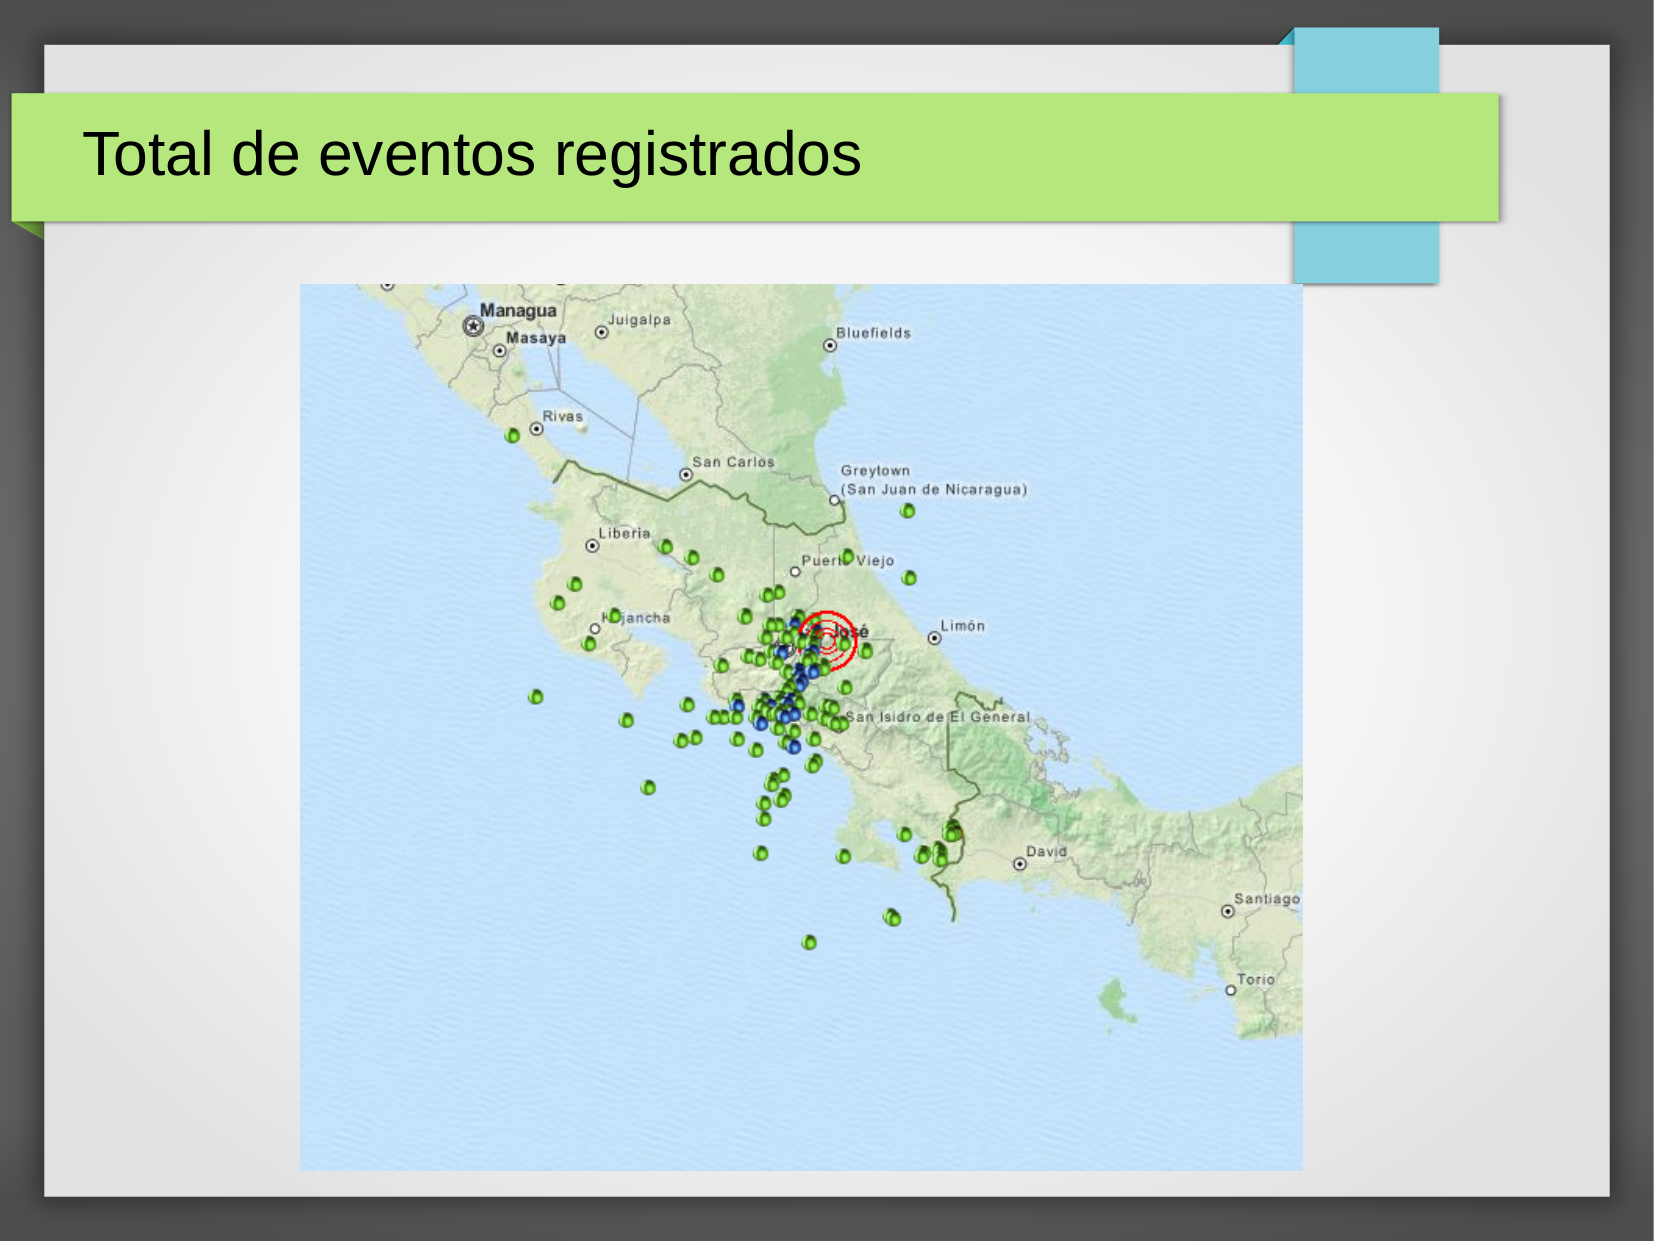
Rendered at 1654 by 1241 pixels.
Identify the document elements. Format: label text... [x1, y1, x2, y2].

picture [0, 0, 1654, 1241]
title Total de eventos registrados [82, 94, 1264, 213]
